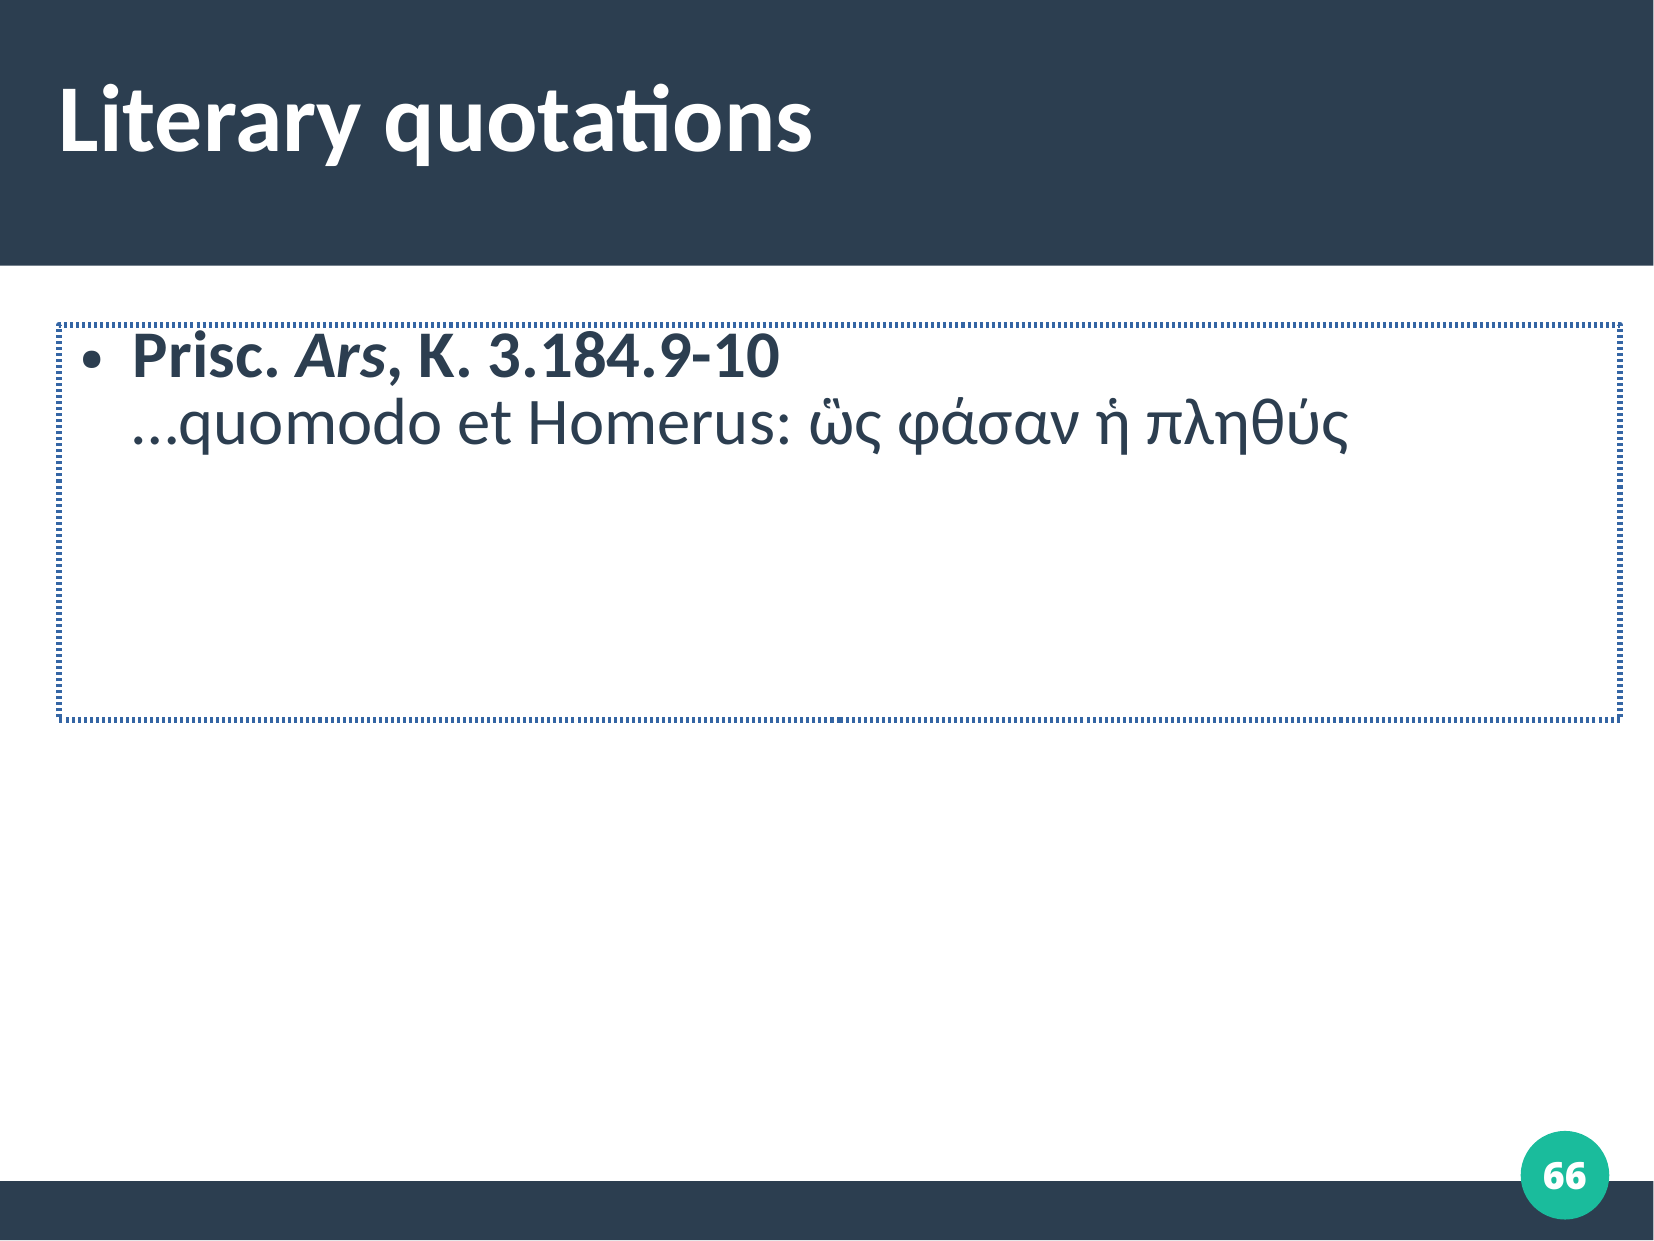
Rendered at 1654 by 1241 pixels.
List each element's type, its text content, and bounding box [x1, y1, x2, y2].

title Literary quotations [59, 49, 1595, 207]
list Prisc. Ars, K. 3.184.9-10 …quomodo et Homerus: ὣς φάσαν ἡ πληθύς [59, 324, 1621, 721]
